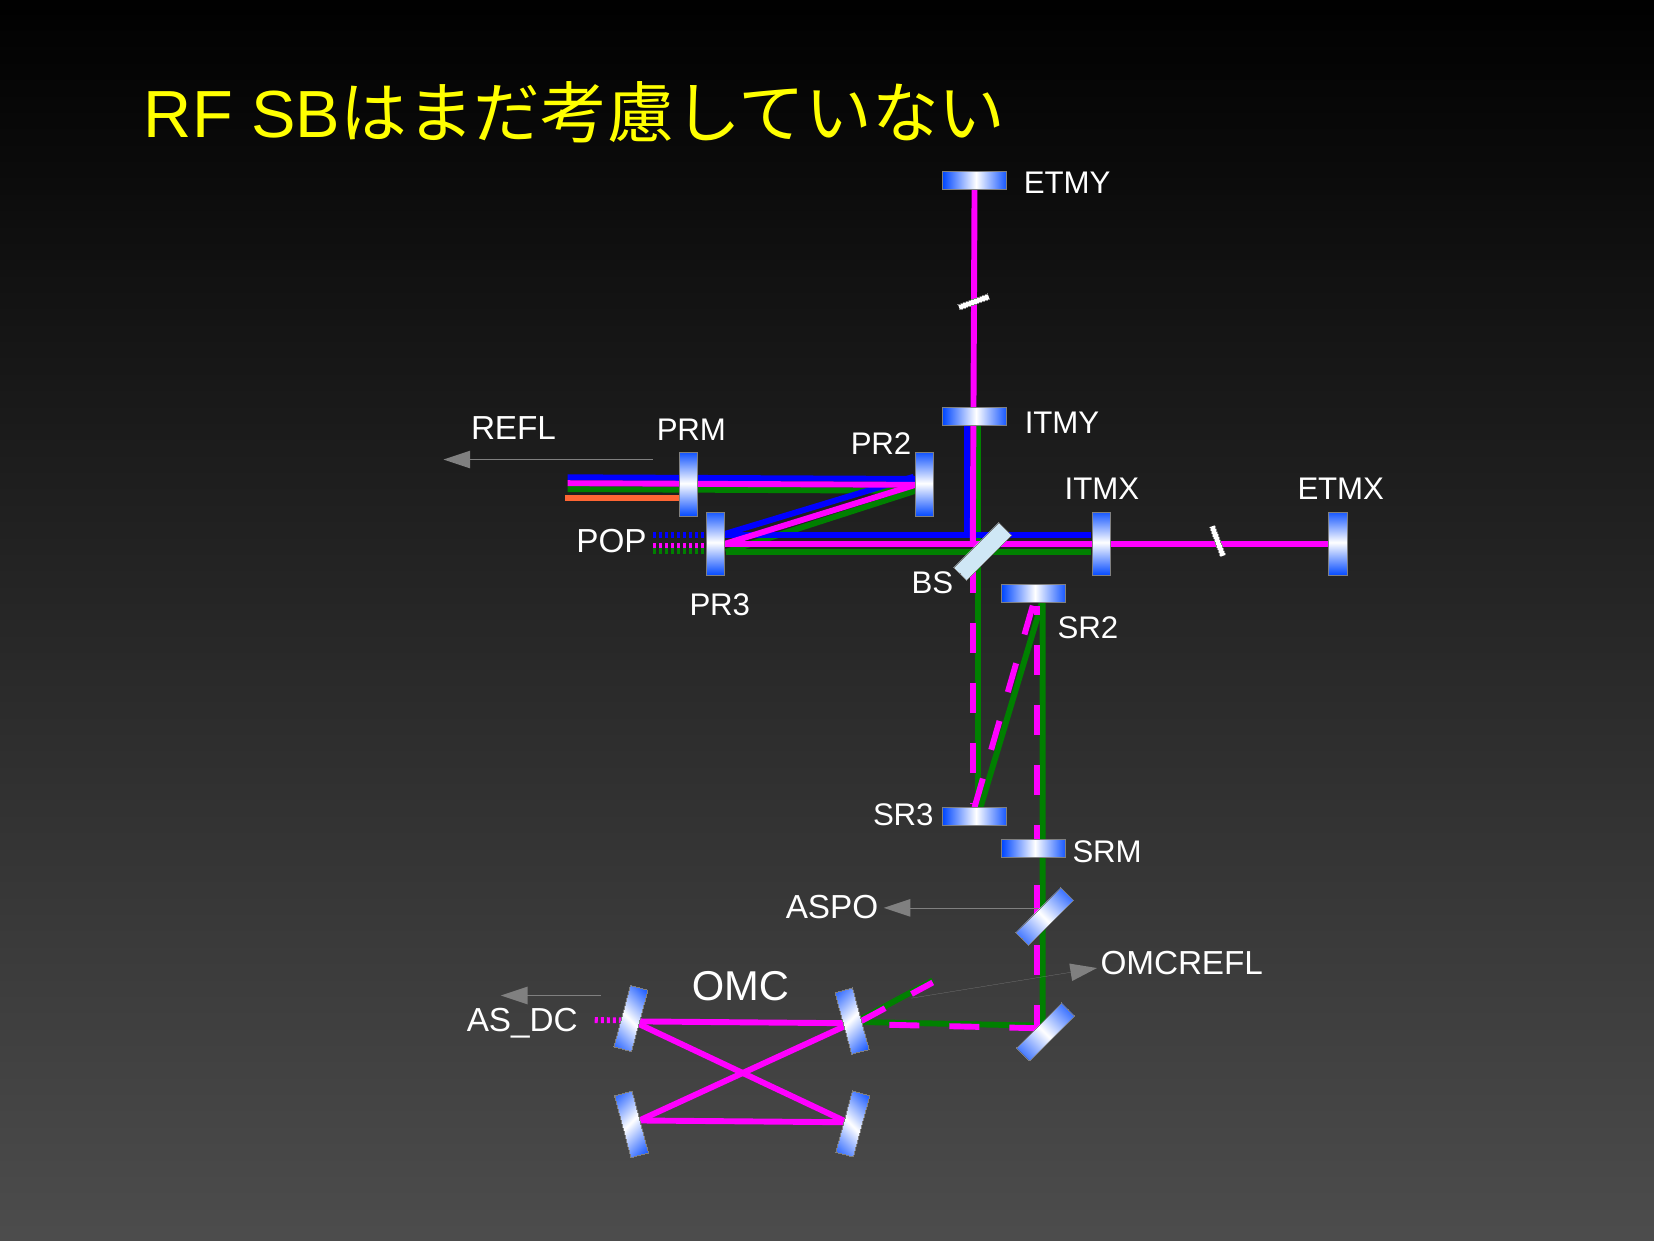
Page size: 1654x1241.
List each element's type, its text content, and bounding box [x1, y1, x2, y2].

text_box ETMX [1282, 464, 1400, 514]
text_box [1209, 525, 1226, 557]
text_box ITMY [1010, 398, 1115, 448]
text_box [835, 1090, 870, 1157]
text_box [942, 171, 1007, 190]
text_box REFL [456, 402, 571, 455]
text_box ITMX [1049, 464, 1155, 514]
text_box [614, 1091, 649, 1158]
text_box [950, 807, 1007, 826]
text_box ASPO [771, 881, 894, 934]
text_box [1016, 1002, 1075, 1061]
text_box BS [896, 557, 985, 608]
text_box ETMY [1009, 157, 1129, 208]
text_box [958, 294, 990, 309]
text_box PR3 [674, 580, 766, 630]
text_box [1092, 514, 1111, 576]
text_box [706, 512, 725, 576]
text_box AS_DC [452, 994, 593, 1047]
text_box SRM [1057, 827, 1159, 877]
text_box [915, 469, 934, 517]
text_box [1015, 887, 1074, 946]
text_box [964, 522, 1012, 562]
text_box [1001, 584, 1066, 603]
text_box SR3 [858, 789, 950, 840]
text_box [942, 407, 1007, 426]
text_box [613, 985, 648, 1052]
text_box [679, 455, 698, 517]
text_box PR2 [836, 418, 934, 469]
text_box OMCREFL [1085, 937, 1278, 990]
text_box POP [561, 515, 662, 567]
text_box [1328, 514, 1348, 576]
text_box [835, 987, 870, 1055]
text_box SR2 [1042, 602, 1139, 653]
text_box RF SBはまだ考慮していない [129, 52, 971, 143]
text_box [1001, 839, 1066, 858]
text_box PRM [642, 404, 751, 455]
text_box OMC [677, 955, 804, 1017]
